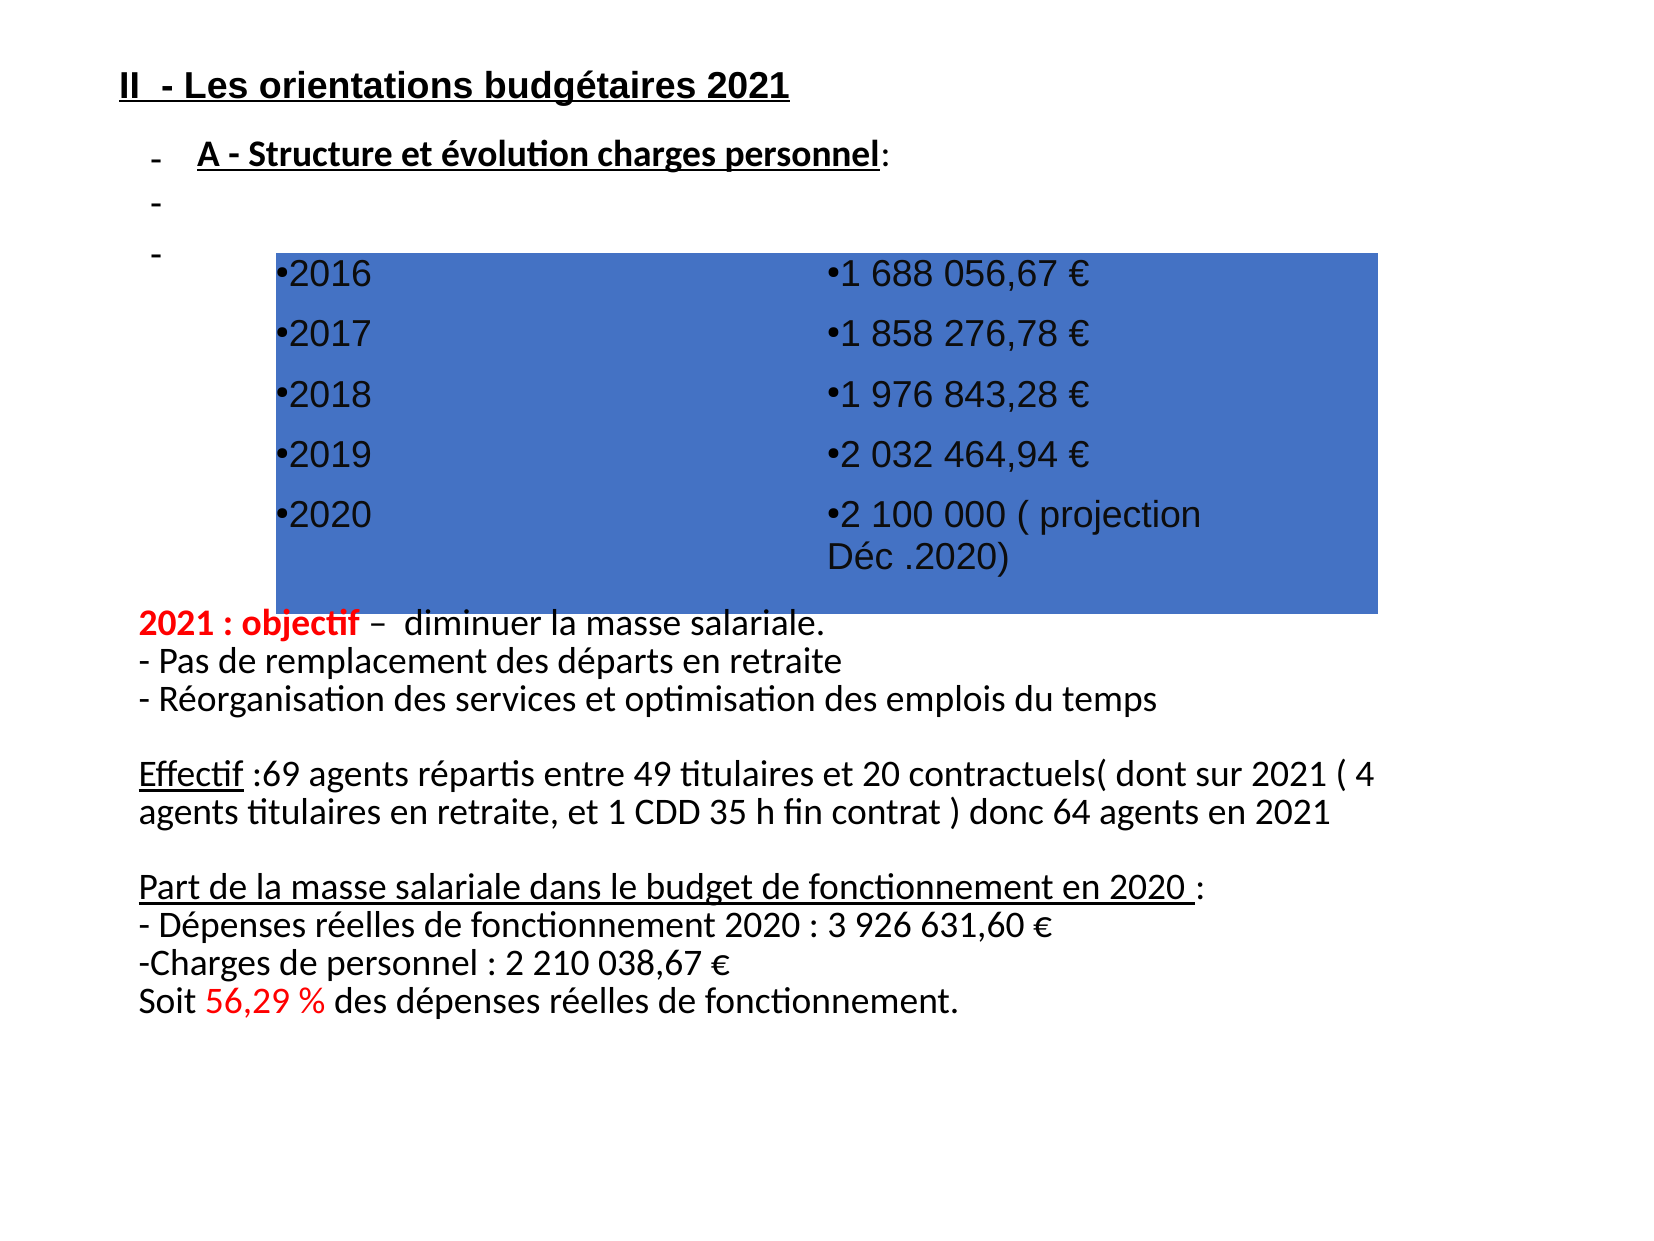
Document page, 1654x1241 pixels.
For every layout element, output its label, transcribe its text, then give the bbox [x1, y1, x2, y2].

table_cell 2020 [276, 494, 827, 600]
table_cell 2019 [276, 433, 827, 494]
table_cell 1 858 276,78 € [827, 313, 1378, 373]
text_box 2021 : objectif – diminuer la masse salariale. - Pas de remplacement des départs en retraite - Réorganisation des services et optimisation des emplois du temps Effectif :69 agents répartis entre 49 titulaires et 20 contractuels( dont sur 2021 ( 4 agents titulaires en retraite, et 1 CDD 35 h fin contrat ) donc 64 agents en 2021 Part de la masse salariale dans le budget de fonctionnement en 2020 : - Dépenses réelles de fonctionnement 2020 : 3 926 631,60 € -Charges de personnel : 2 210 038,67 € Soit 56,29 % des dépenses réelles de fonctionnement. [123, 600, 1436, 1136]
table_header 1 688 056,67 € [827, 253, 1378, 313]
table_cell 2 100 000 ( projection Déc .2020) [827, 494, 1378, 600]
table_cell 2018 [276, 373, 827, 433]
table_cell 2017 [276, 313, 827, 373]
text_box A - Structure et évolution charges personnel: [135, 130, 1553, 282]
table_cell 2 032 464,94 € [827, 433, 1378, 494]
table_cell 1 976 843,28 € [827, 373, 1378, 433]
table_header 2016 [276, 253, 827, 313]
title II - Les orientations budgétaires 2021 [82, 49, 827, 118]
